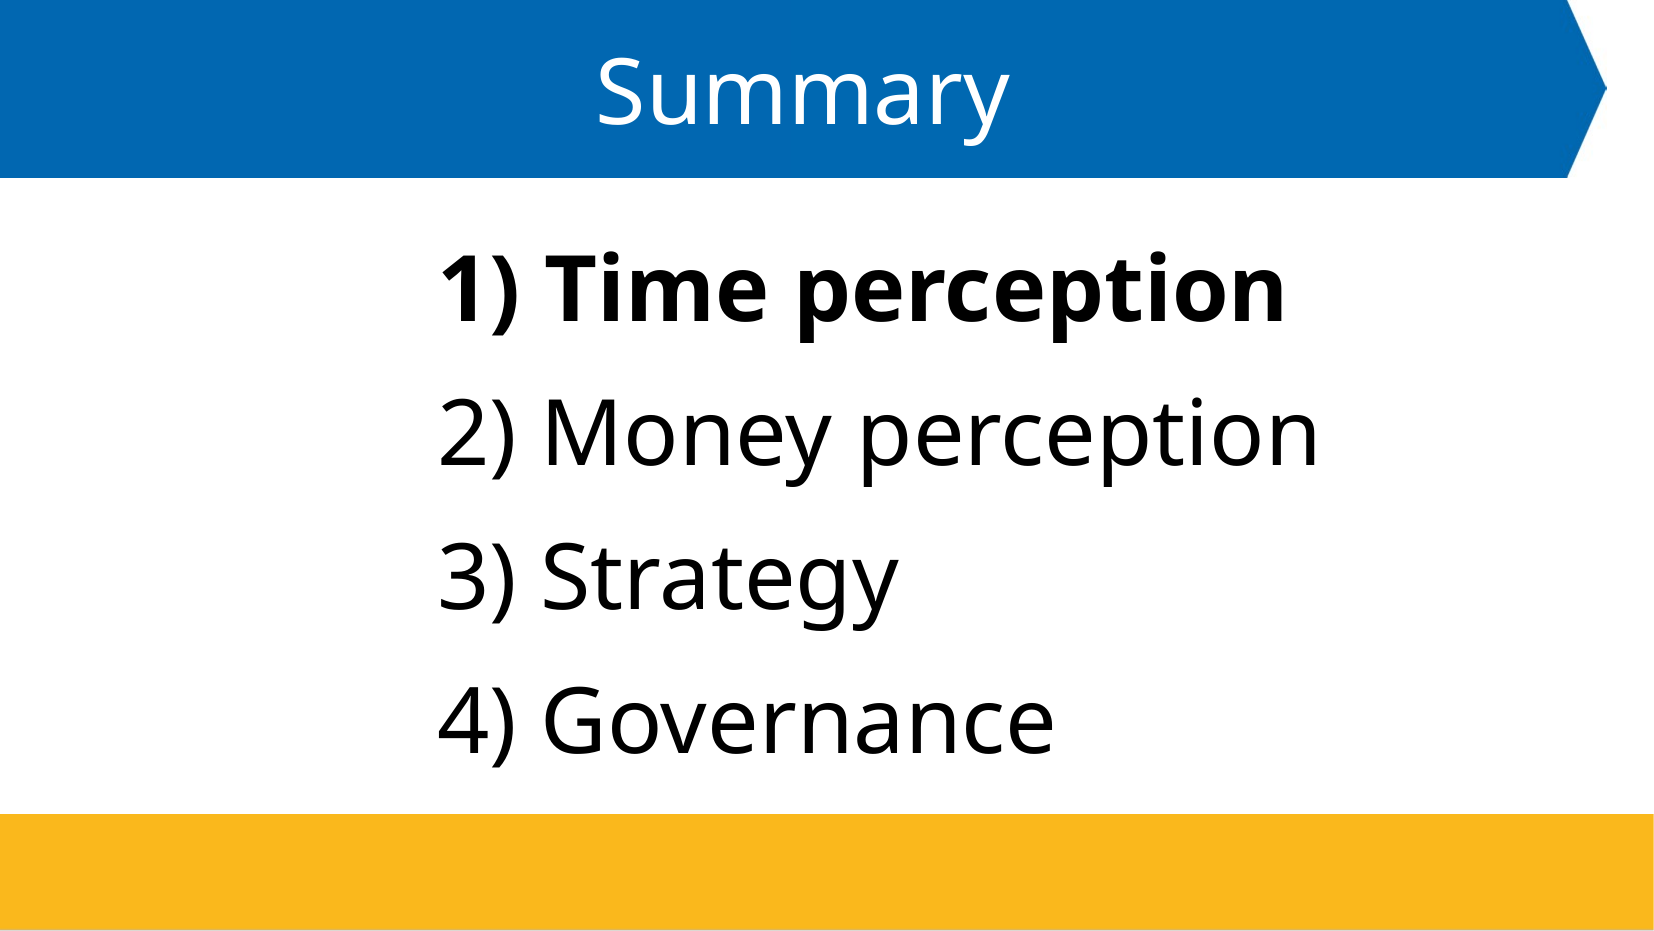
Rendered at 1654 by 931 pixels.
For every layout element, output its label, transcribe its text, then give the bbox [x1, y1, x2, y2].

subtitle Time perception Money perception Strategy Governance [437, 211, 1559, 774]
title Summary [59, 23, 1548, 154]
picture [0, 814, 1654, 931]
picture [0, 0, 1607, 178]
